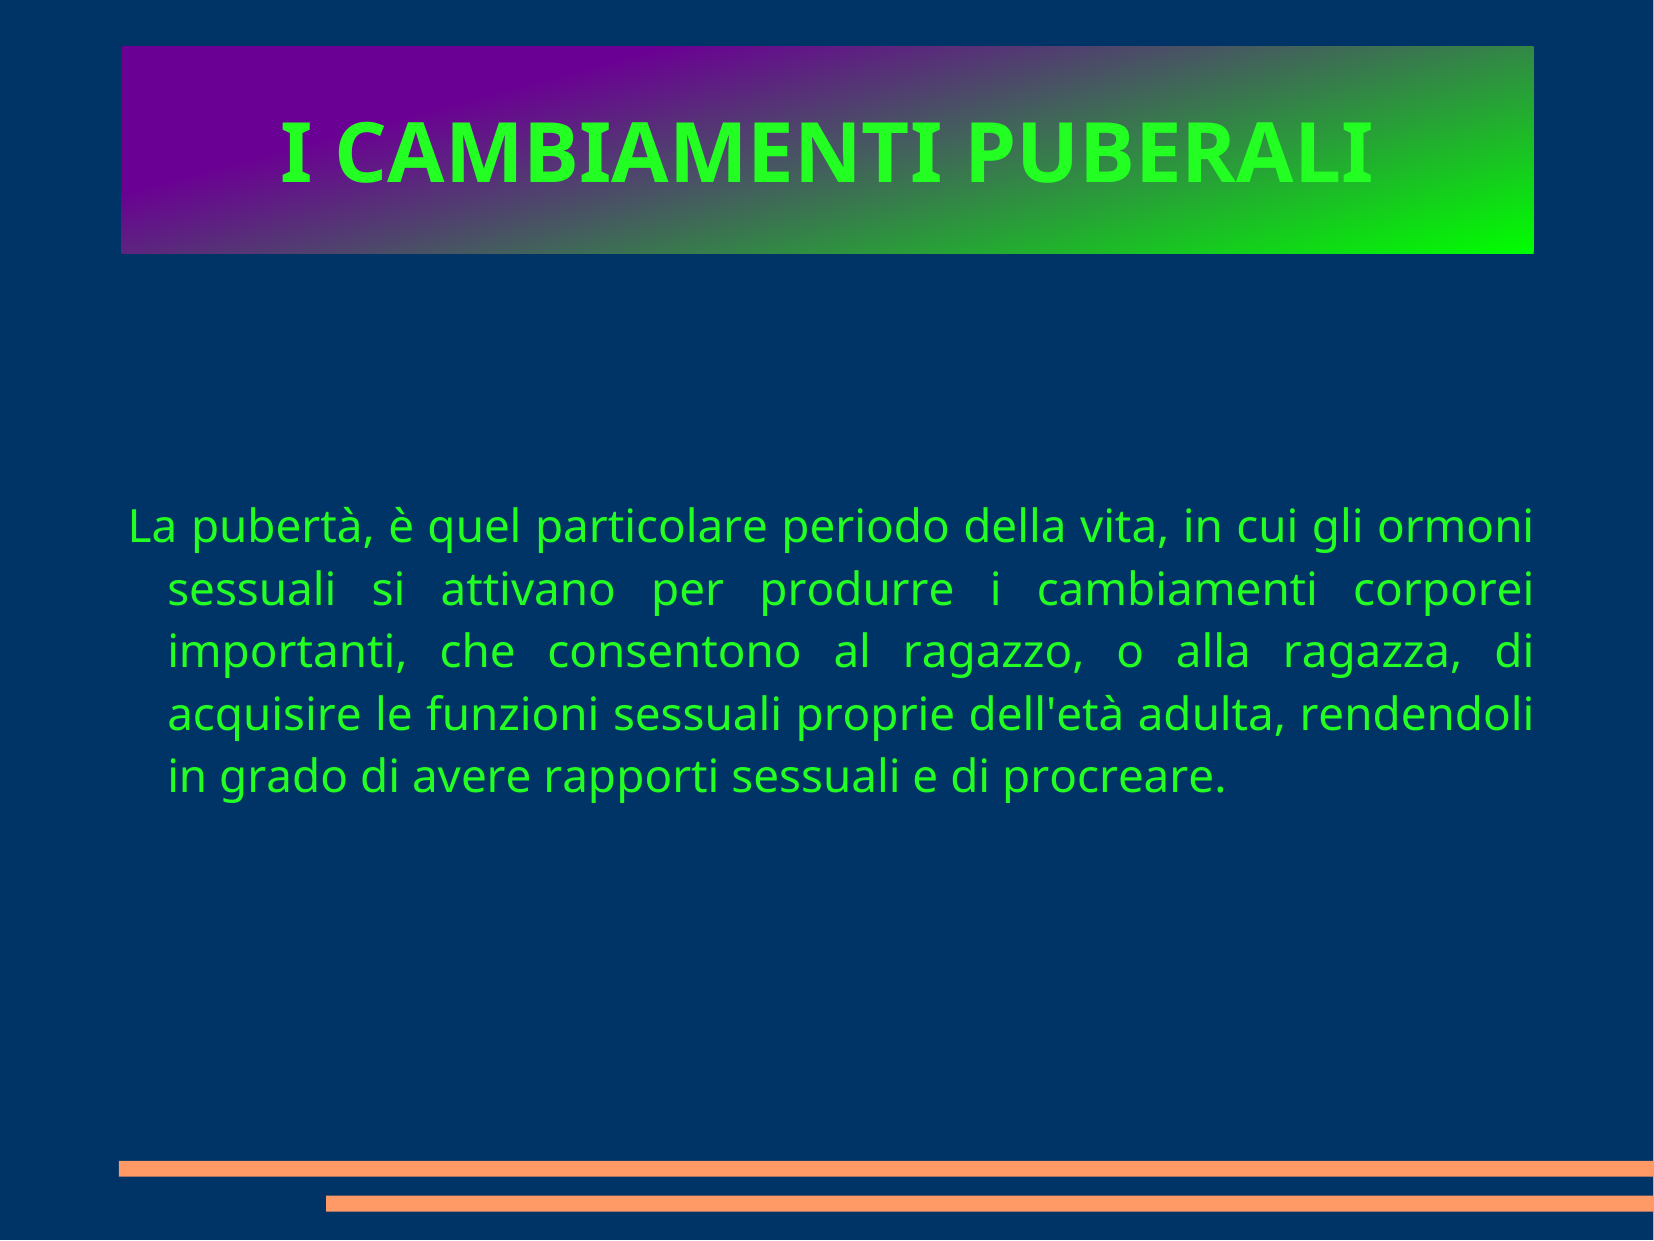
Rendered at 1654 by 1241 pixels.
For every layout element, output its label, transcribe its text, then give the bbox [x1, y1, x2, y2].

title I CAMBIAMENTI PUBERALI [121, 46, 1534, 254]
list La pubertà, è quel particolare periodo della vita, in cui gli ormoni sessuali si attivano per produrre i cambiamenti corporei importanti, che consentono al ragazzo, o alla ragazza, di acquisire le funzioni sessuali proprie dell'età adulta, rendendoli in grado di avere rapporti sessuali e di procreare. [96, 413, 1536, 1224]
